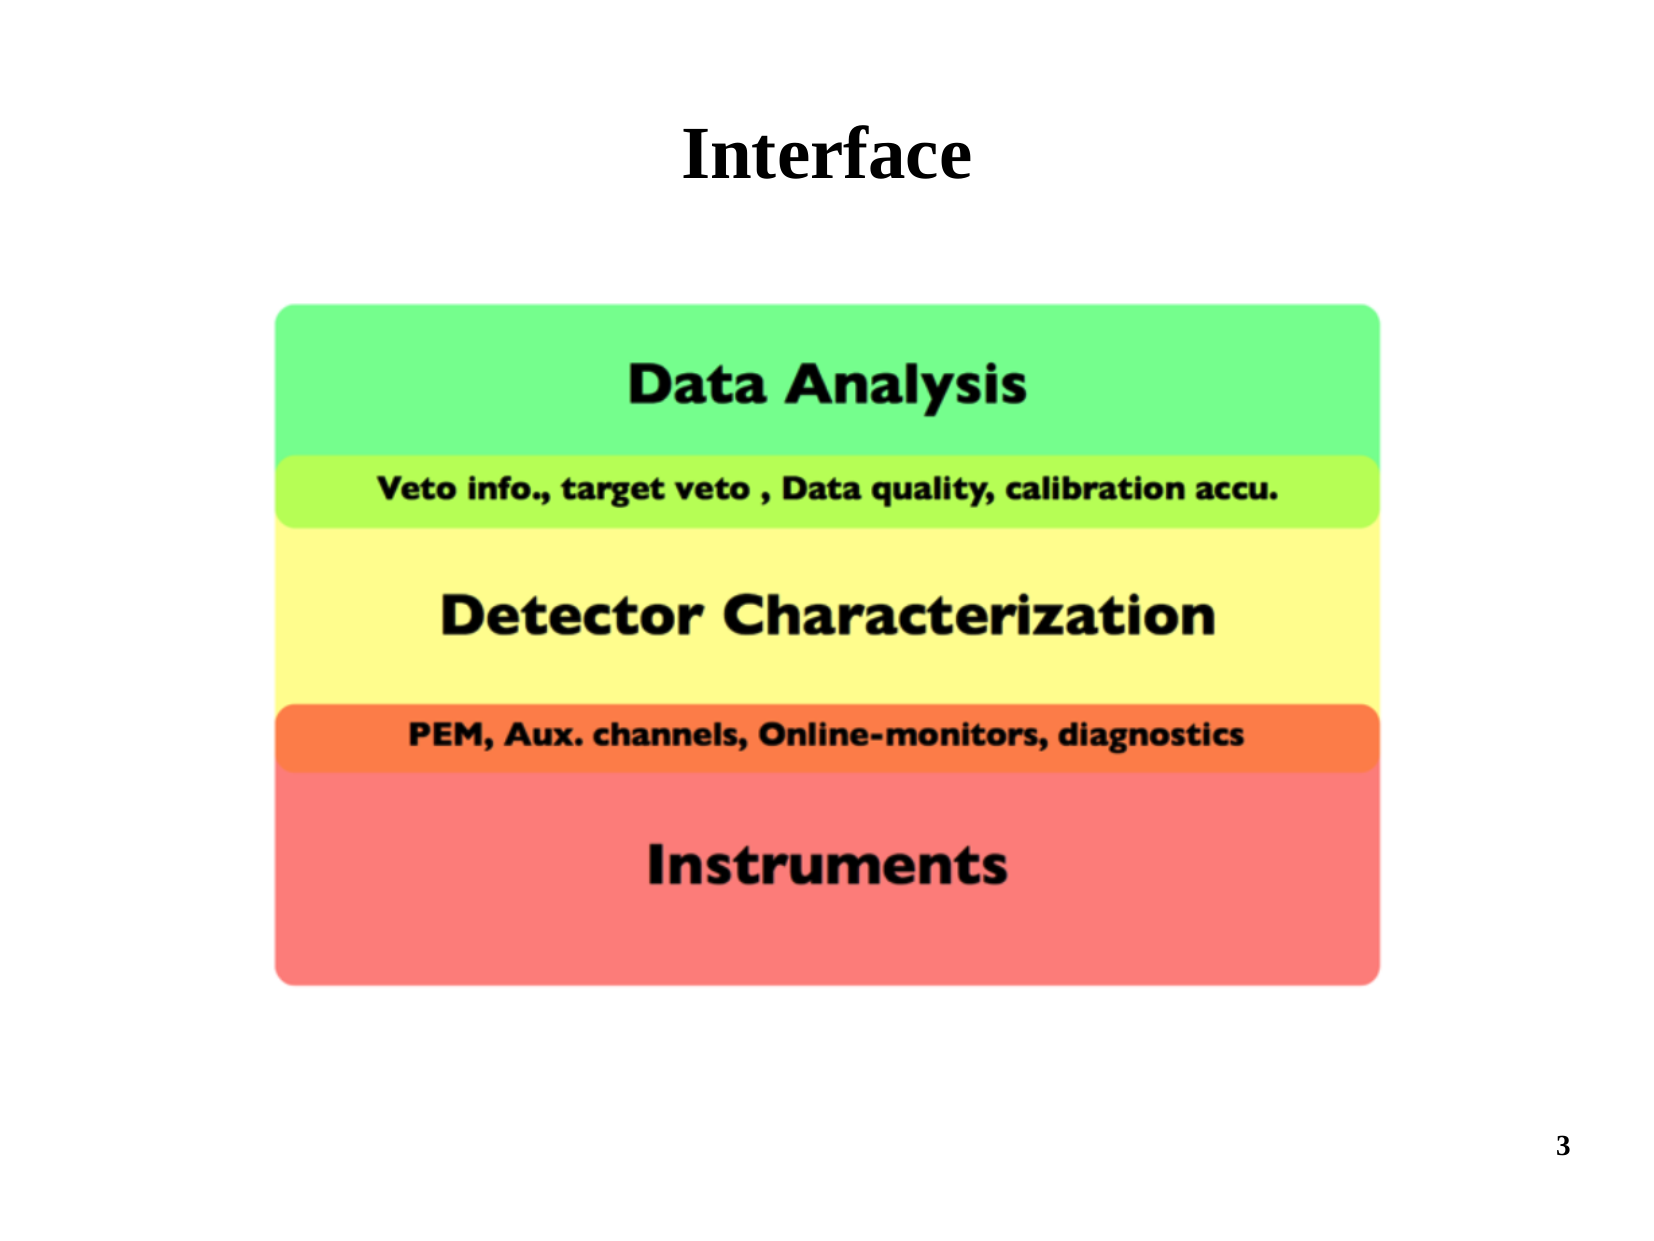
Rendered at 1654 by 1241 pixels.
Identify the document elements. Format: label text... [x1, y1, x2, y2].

title Interface [82, 49, 1571, 257]
picture [251, 290, 1403, 1010]
